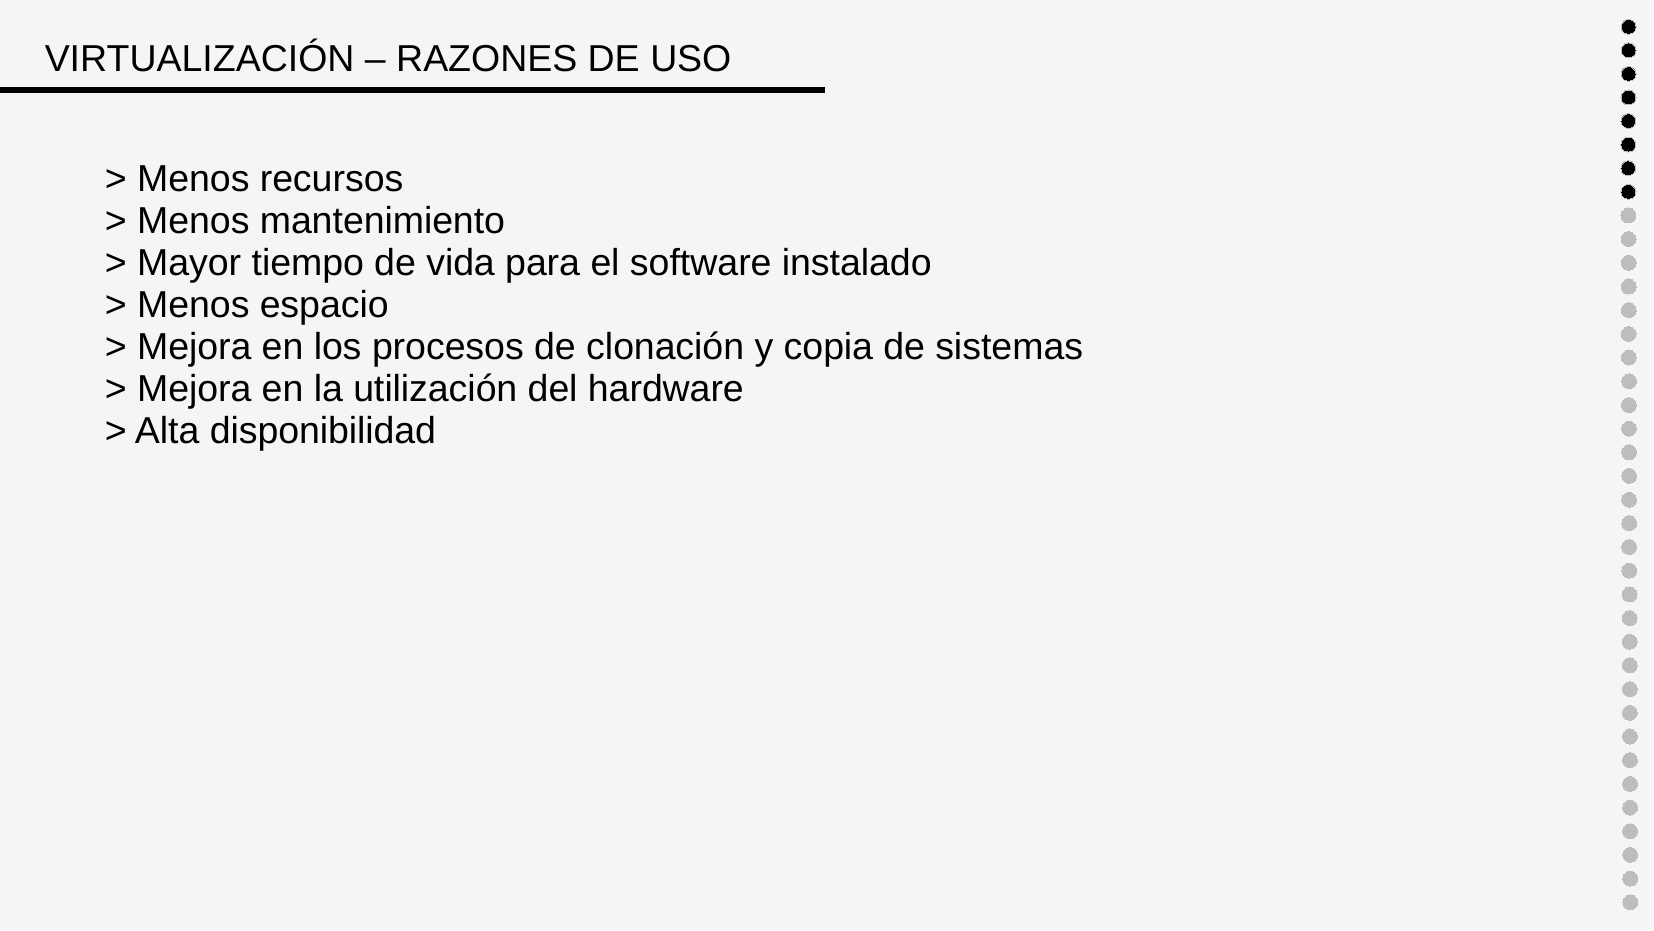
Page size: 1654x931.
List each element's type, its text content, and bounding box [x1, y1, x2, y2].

text_box [1621, 421, 1637, 437]
text_box [1622, 705, 1638, 721]
text_box [1620, 160, 1636, 176]
text_box [1622, 752, 1638, 768]
text_box [1621, 42, 1637, 58]
text_box > Menos recursos > Menos mantenimiento > Mayor tiempo de vida para el software instalado > Menos espacio > Mejora en los procesos de clonación y copia de sistemas > Mejora en la utilización del hardware > Alta disponibilidad [90, 150, 1111, 459]
text_box [1621, 349, 1637, 366]
text_box [1622, 871, 1638, 887]
text_box [1621, 373, 1637, 389]
text_box [1621, 278, 1637, 295]
text_box [1621, 397, 1637, 413]
text_box [1620, 184, 1637, 200]
text_box [1621, 468, 1637, 484]
text_box [1621, 492, 1637, 508]
text_box [1622, 823, 1638, 839]
text_box [1621, 255, 1637, 271]
text_box [1622, 894, 1638, 910]
text_box [1621, 302, 1637, 318]
text_box [1622, 634, 1638, 650]
text_box [1622, 681, 1638, 697]
text_box [1620, 89, 1637, 105]
text_box [1620, 207, 1636, 223]
text_box [1622, 800, 1638, 816]
text_box [1622, 610, 1638, 626]
text_box [1622, 728, 1638, 745]
text_box [1622, 657, 1638, 673]
text_box [1620, 137, 1636, 153]
text_box [1621, 326, 1637, 342]
text_box [1621, 444, 1637, 460]
text_box VIRTUALIZACIÓN – RAZONES DE USO [30, 30, 826, 129]
text_box [1622, 776, 1638, 792]
text_box [1622, 586, 1638, 602]
text_box [1622, 847, 1638, 863]
text_box [1621, 19, 1637, 35]
text_box [1621, 231, 1637, 247]
text_box [1621, 66, 1637, 82]
text_box [1621, 515, 1637, 531]
text_box [1620, 113, 1636, 129]
text_box [1621, 563, 1637, 579]
text_box [1621, 539, 1637, 555]
